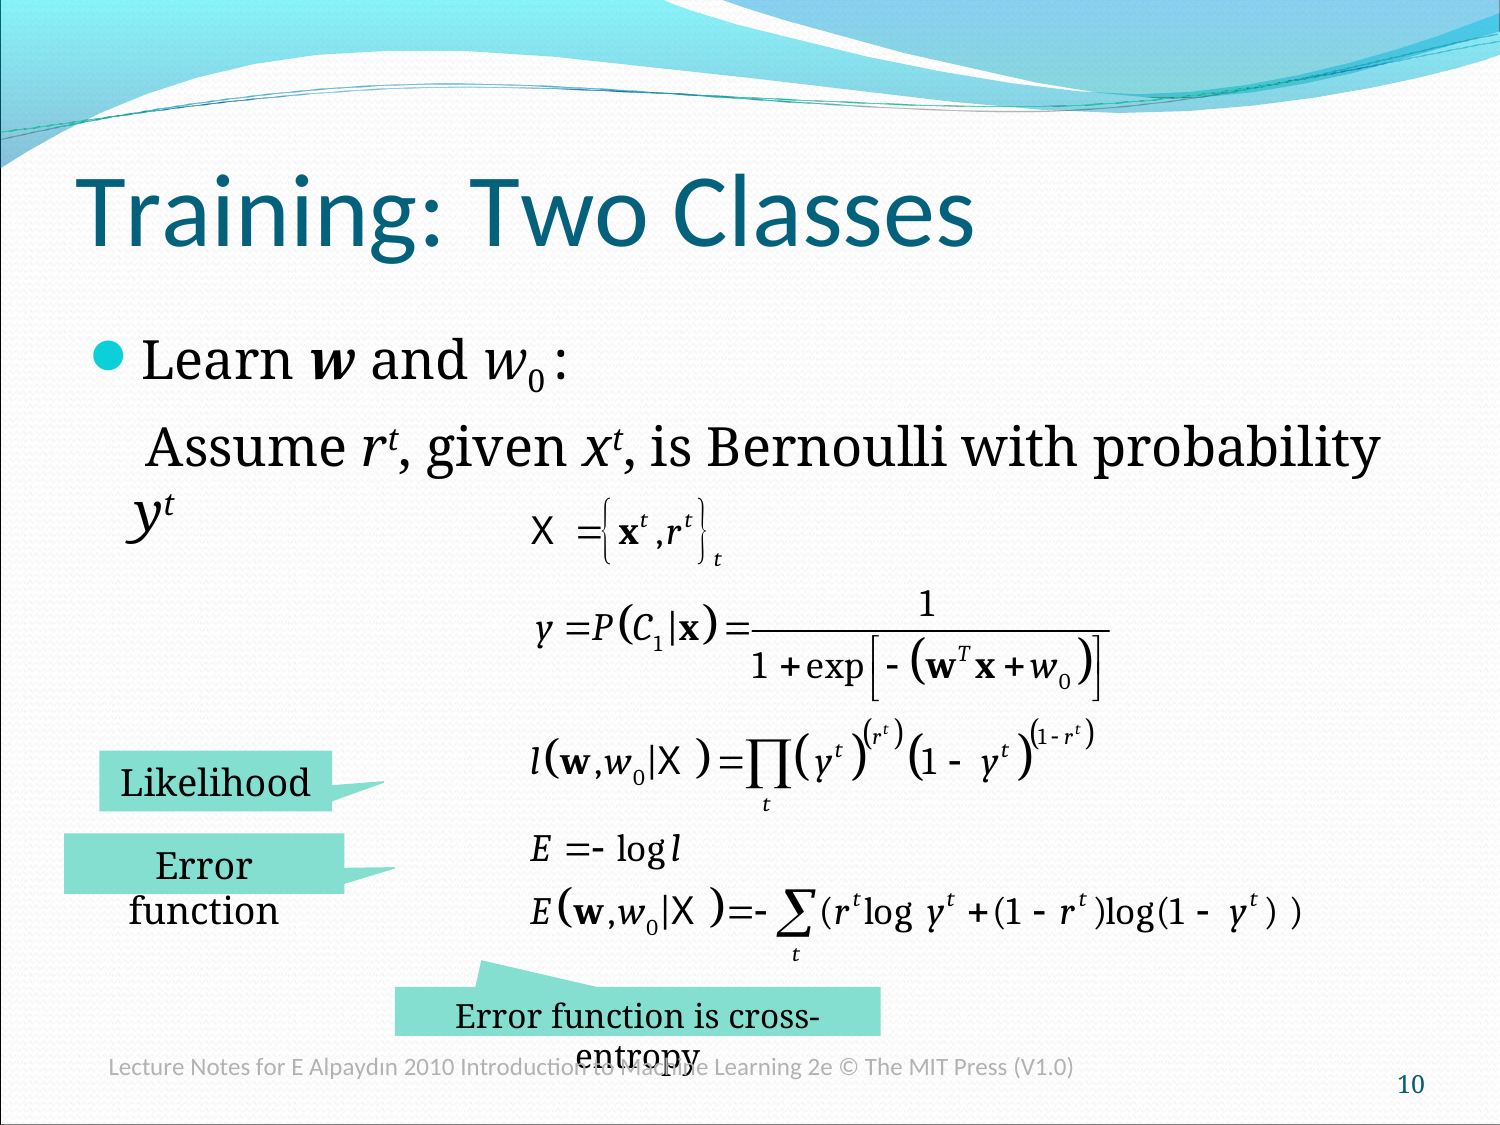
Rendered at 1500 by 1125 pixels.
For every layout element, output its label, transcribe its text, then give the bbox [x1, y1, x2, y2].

text_box Learn w and w0 : Assume rt, given xt, is Bernoulli with probability yt [75, 317, 1426, 1038]
text_box Error function [64, 834, 395, 894]
text_box <number> [1299, 1042, 1426, 1103]
picture [0, 0, 1500, 1125]
text_box Lecture Notes for E Alpaydın 2010 Introduction to Machine Learning 2e © The MIT Press (V1.0) [93, 1042, 1254, 1103]
text_box Likelihood [100, 751, 384, 811]
chart [524, 496, 1310, 969]
text_box Error function is cross-entropy [395, 961, 880, 1036]
text_box Training: Two Classes [75, 115, 1426, 268]
